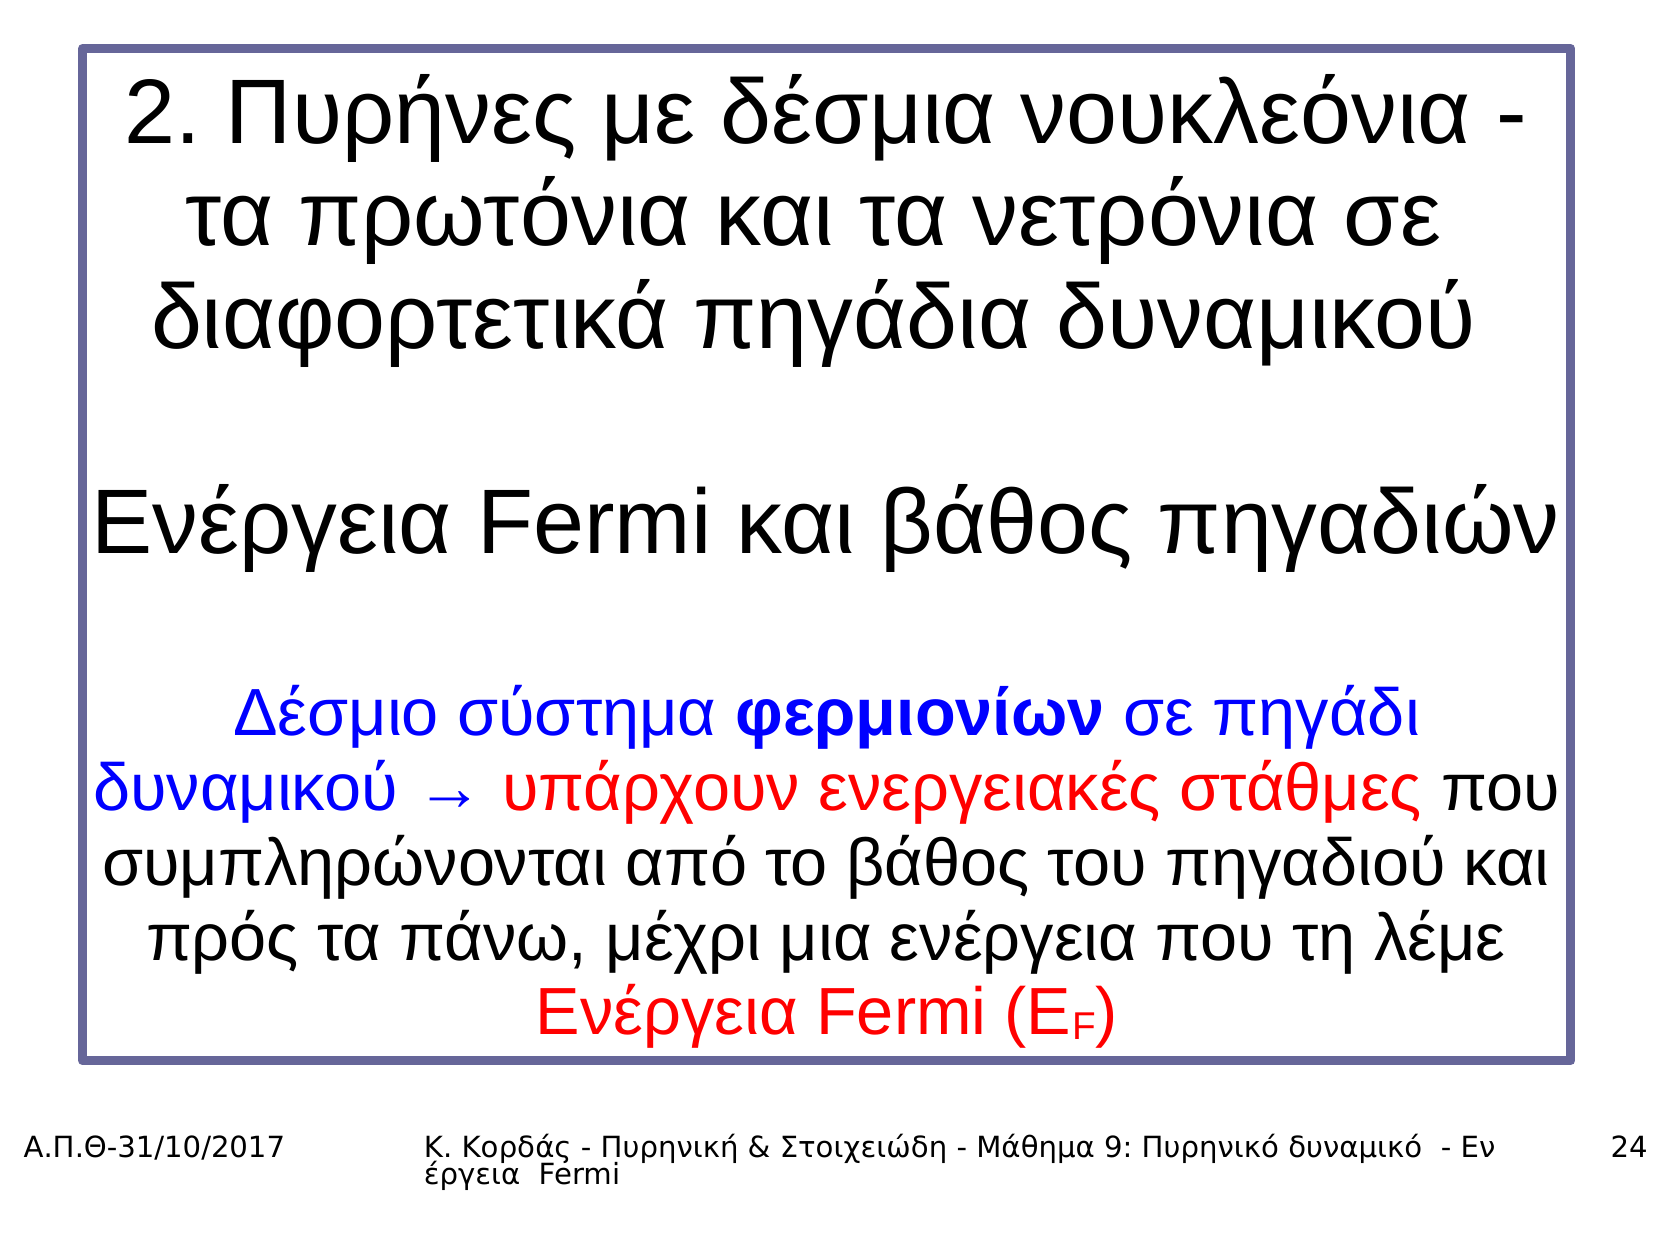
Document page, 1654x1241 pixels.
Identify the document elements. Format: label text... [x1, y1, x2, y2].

title 2. Πυρήνες με δέσμια νουκλεόνια - τα πρωτόνια και τα νετρόνια σε διαφορτετικά πηγάδια δυναμικού Ενέργεια Fermi και βάθος πηγαδιών Δέσμιο σύστημα φερμιονίων σε πηγάδι δυναμικού → υπάρχουν ενεργειακές στάθμες που συμπληρώνονται από το βάθος του πηγαδιού και πρός τα πάνω, μέχρι μια ενέργεια που τη λέμε Ενέργεια Fermi (ΕF) [82, 48, 1571, 1061]
